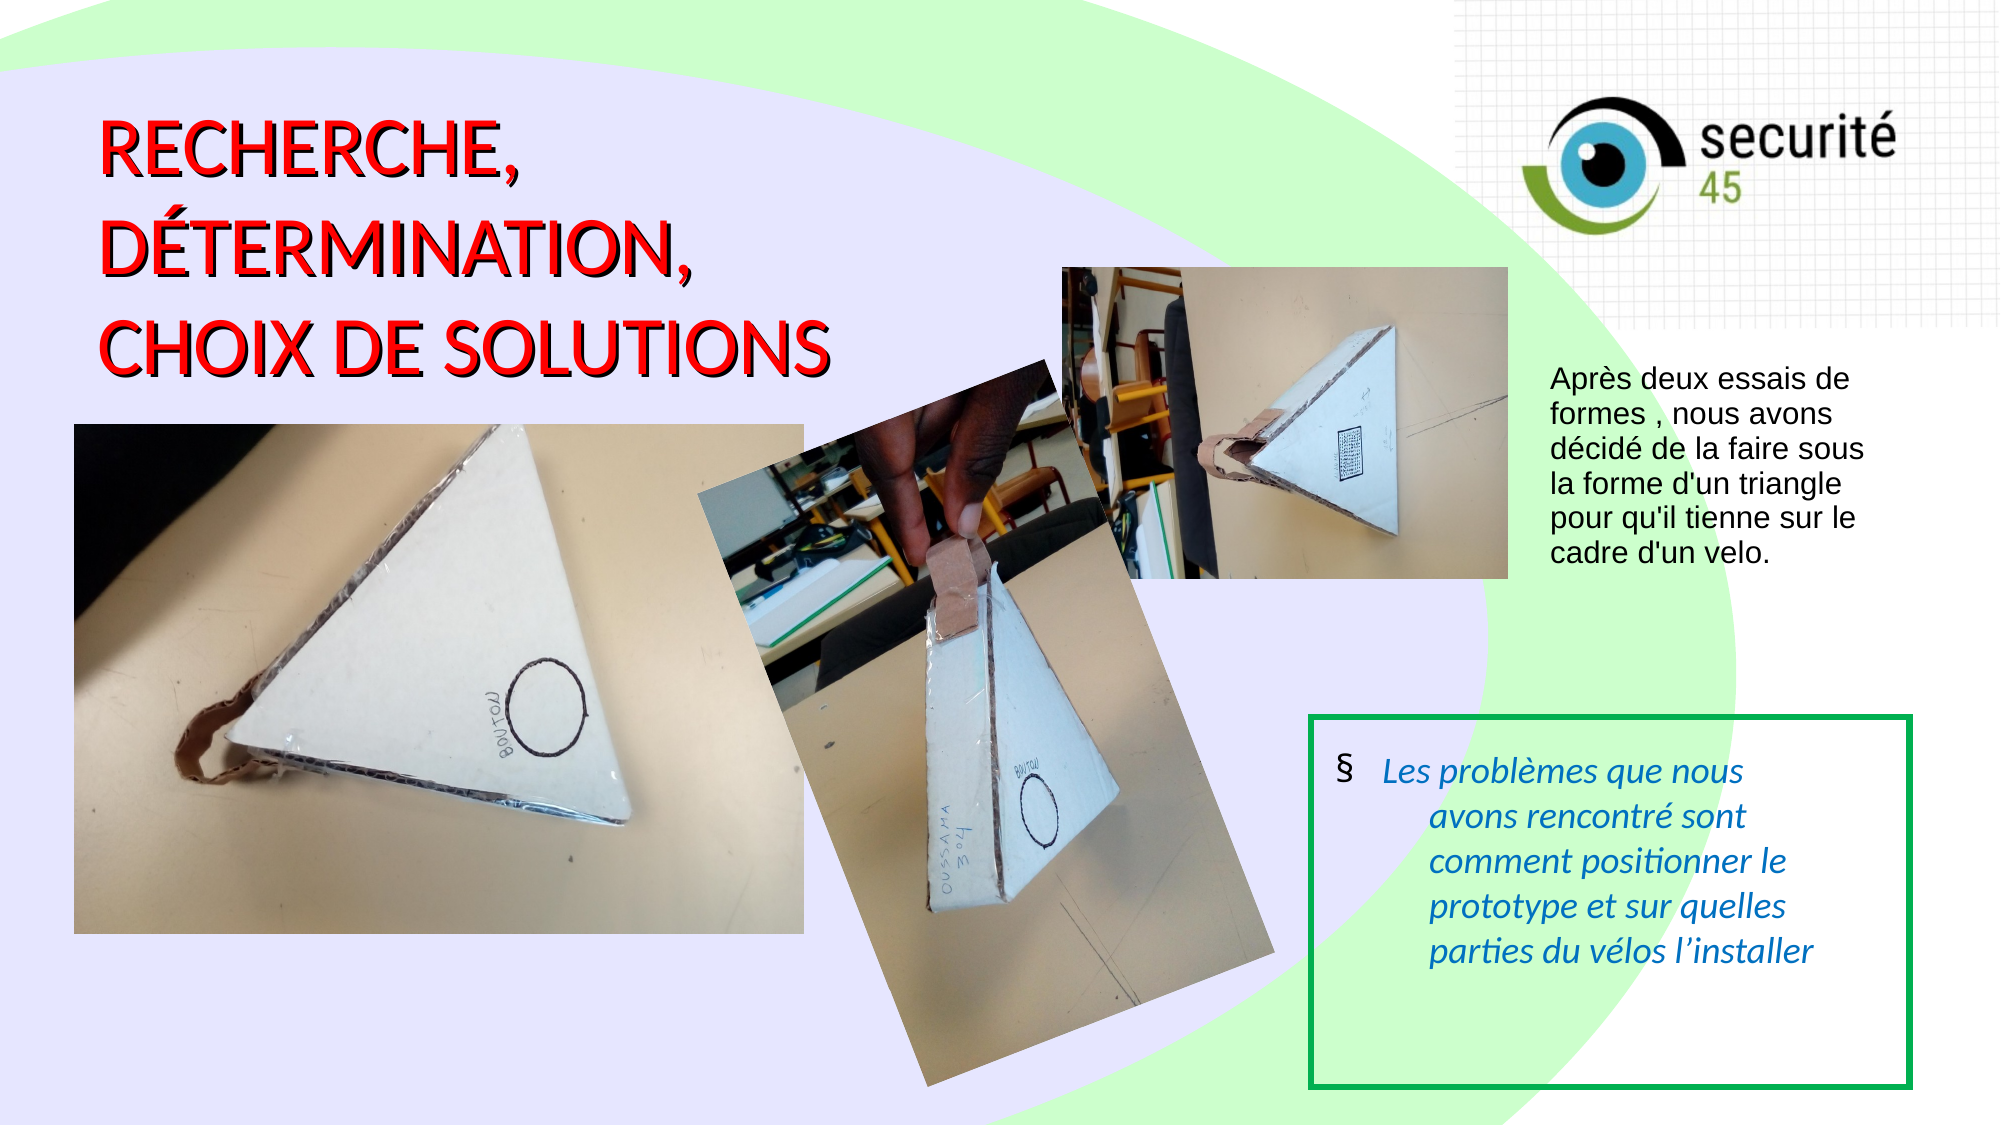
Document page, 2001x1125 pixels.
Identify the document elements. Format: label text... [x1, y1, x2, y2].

text_box Les problèmes que nous avons rencontré sont comment positionner le prototype et sur quelles parties du vélos l’installer [1320, 738, 1851, 1024]
text_box RECHERCHE, DÉTERMINATION, CHOIX DE SOLUTIONS [82, 83, 1689, 402]
picture [1455, 0, 2000, 329]
text_box Après deux essais de formes , nous avons décidé de la faire sous la forme d'un triangle pour qu'il tienne sur le cadre d'un velo. [1535, 354, 1890, 578]
picture [74, 267, 1508, 1087]
